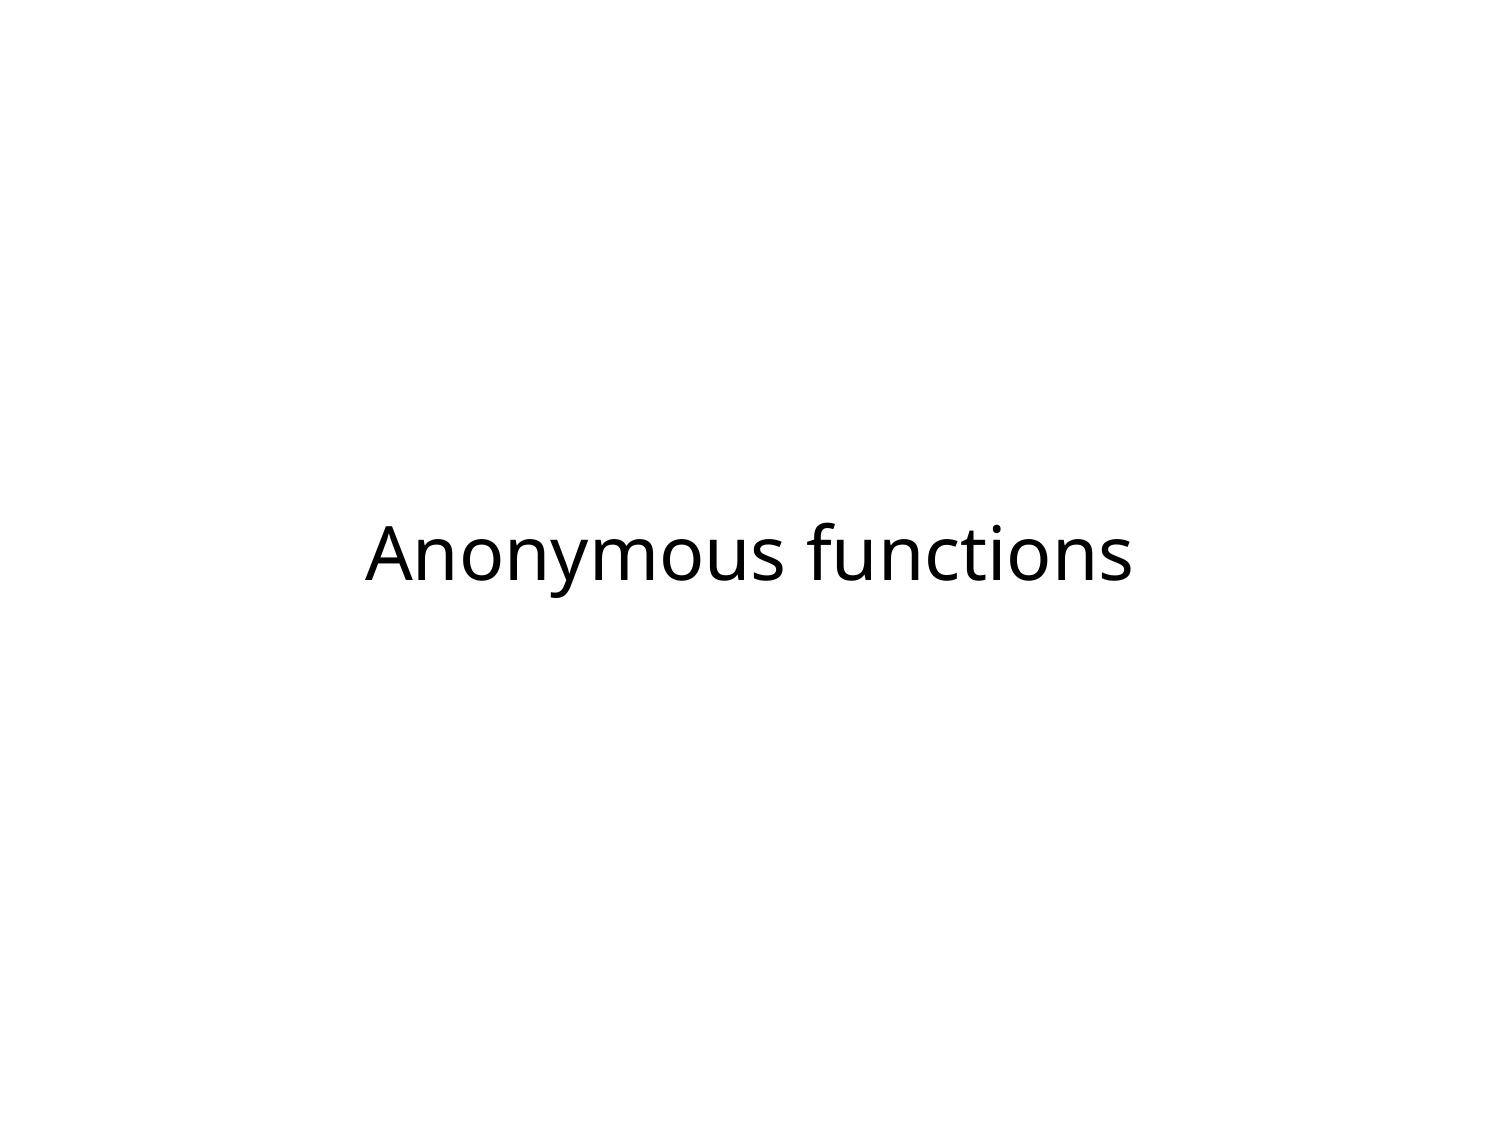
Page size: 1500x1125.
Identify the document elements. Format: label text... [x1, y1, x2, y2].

title Anonymous functions [51, 458, 1449, 643]
